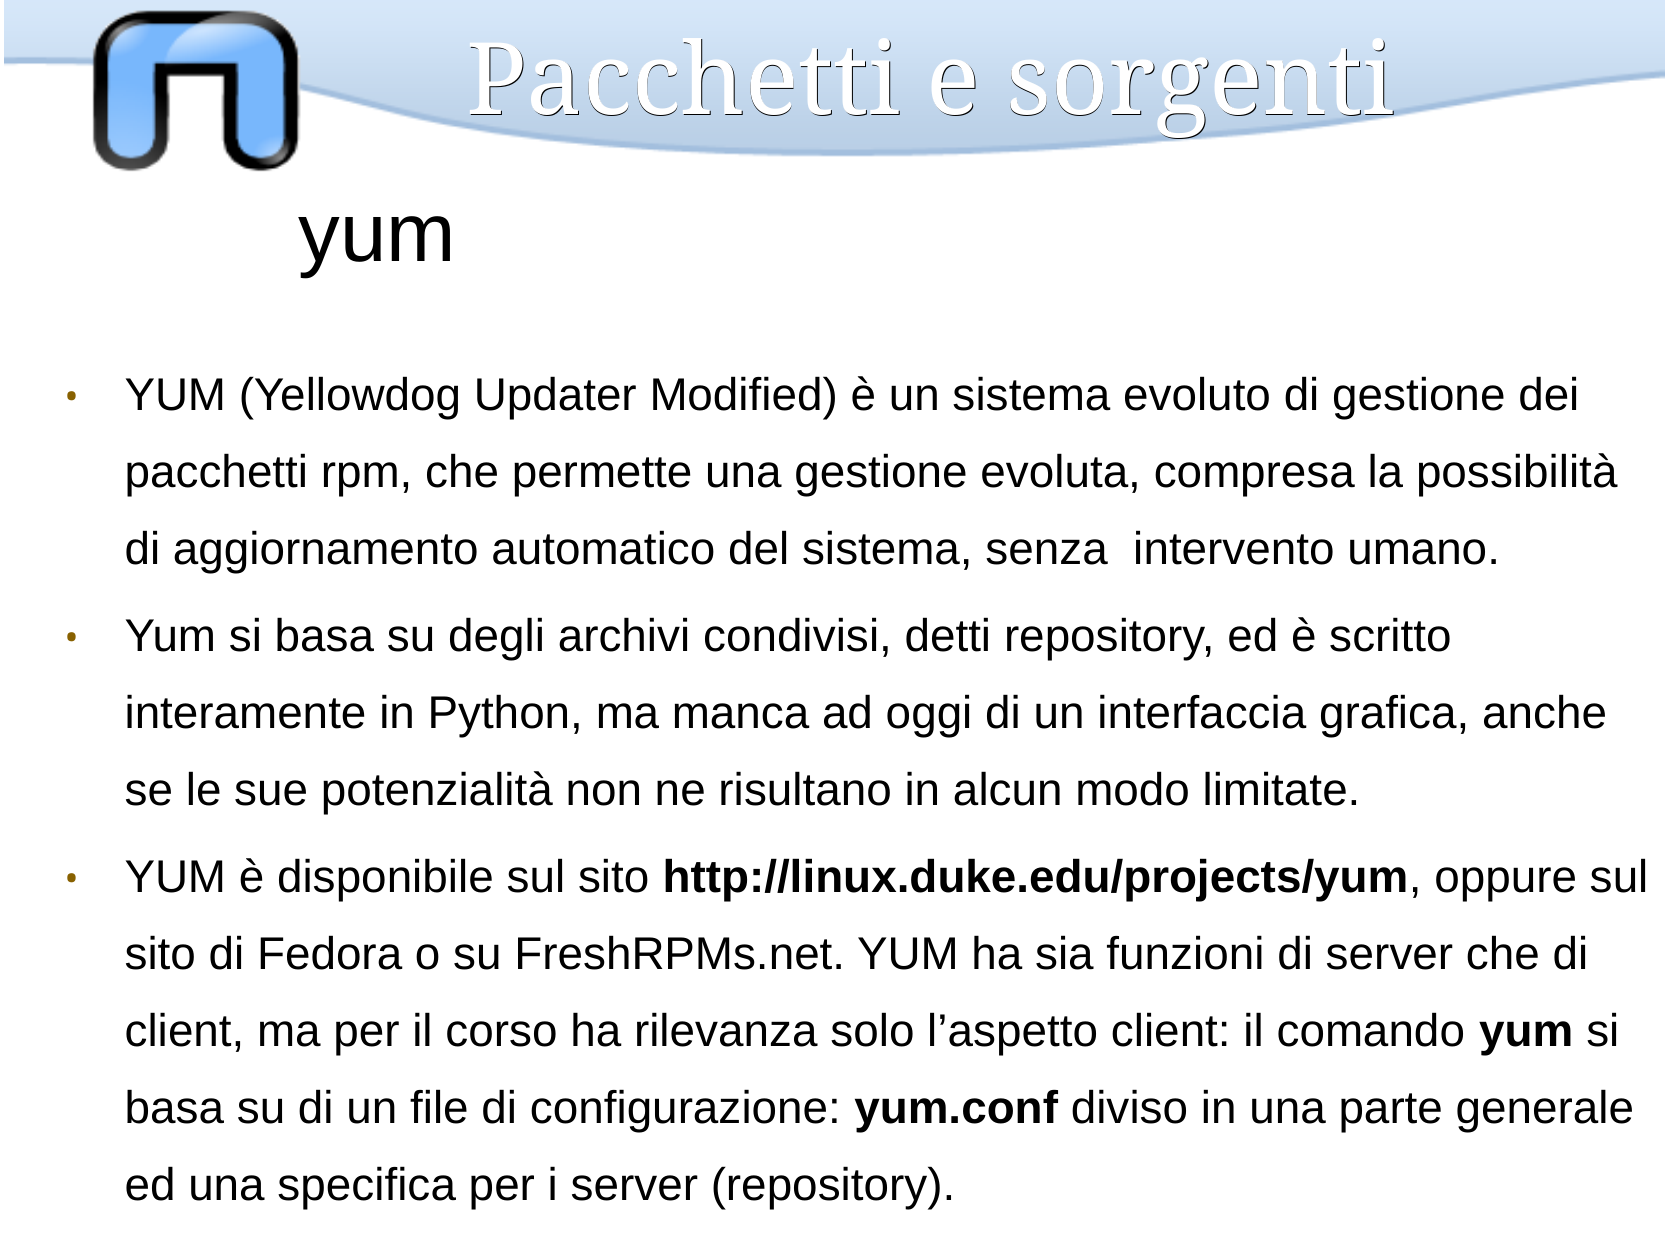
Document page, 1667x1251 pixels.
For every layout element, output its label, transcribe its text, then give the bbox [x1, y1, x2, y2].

text_box Pacchetti e sorgenti [373, 0, 1497, 159]
list YUM (Yellowdog Updater Modified) è un sistema evoluto di gestione dei pacchetti rpm, che permette una gestione evoluta, compresa la possibilità di aggiornamento automatico del sistema, senza intervento umano. Yum si basa su degli archivi condivisi, detti repository, ed è scritto interamente in Python, ma manca ad oggi di un interfaccia grafica, anche se le sue potenzialità non ne risultano in alcun modo limitate. YUM è disponibile sul sito http://linux.duke.edu/projects/yum, oppure sul sito di Fedora o su FreshRPMs.net. YUM ha sia funzioni di server che di client, ma per il corso ha rilevanza solo l’aspetto client: il comando yum si basa su di un file di configurazione: yum.conf diviso in una parte generale ed una specifica per i server (repository). [15, 335, 1667, 1251]
title yum [283, 157, 1409, 308]
picture [0, 0, 1667, 1251]
